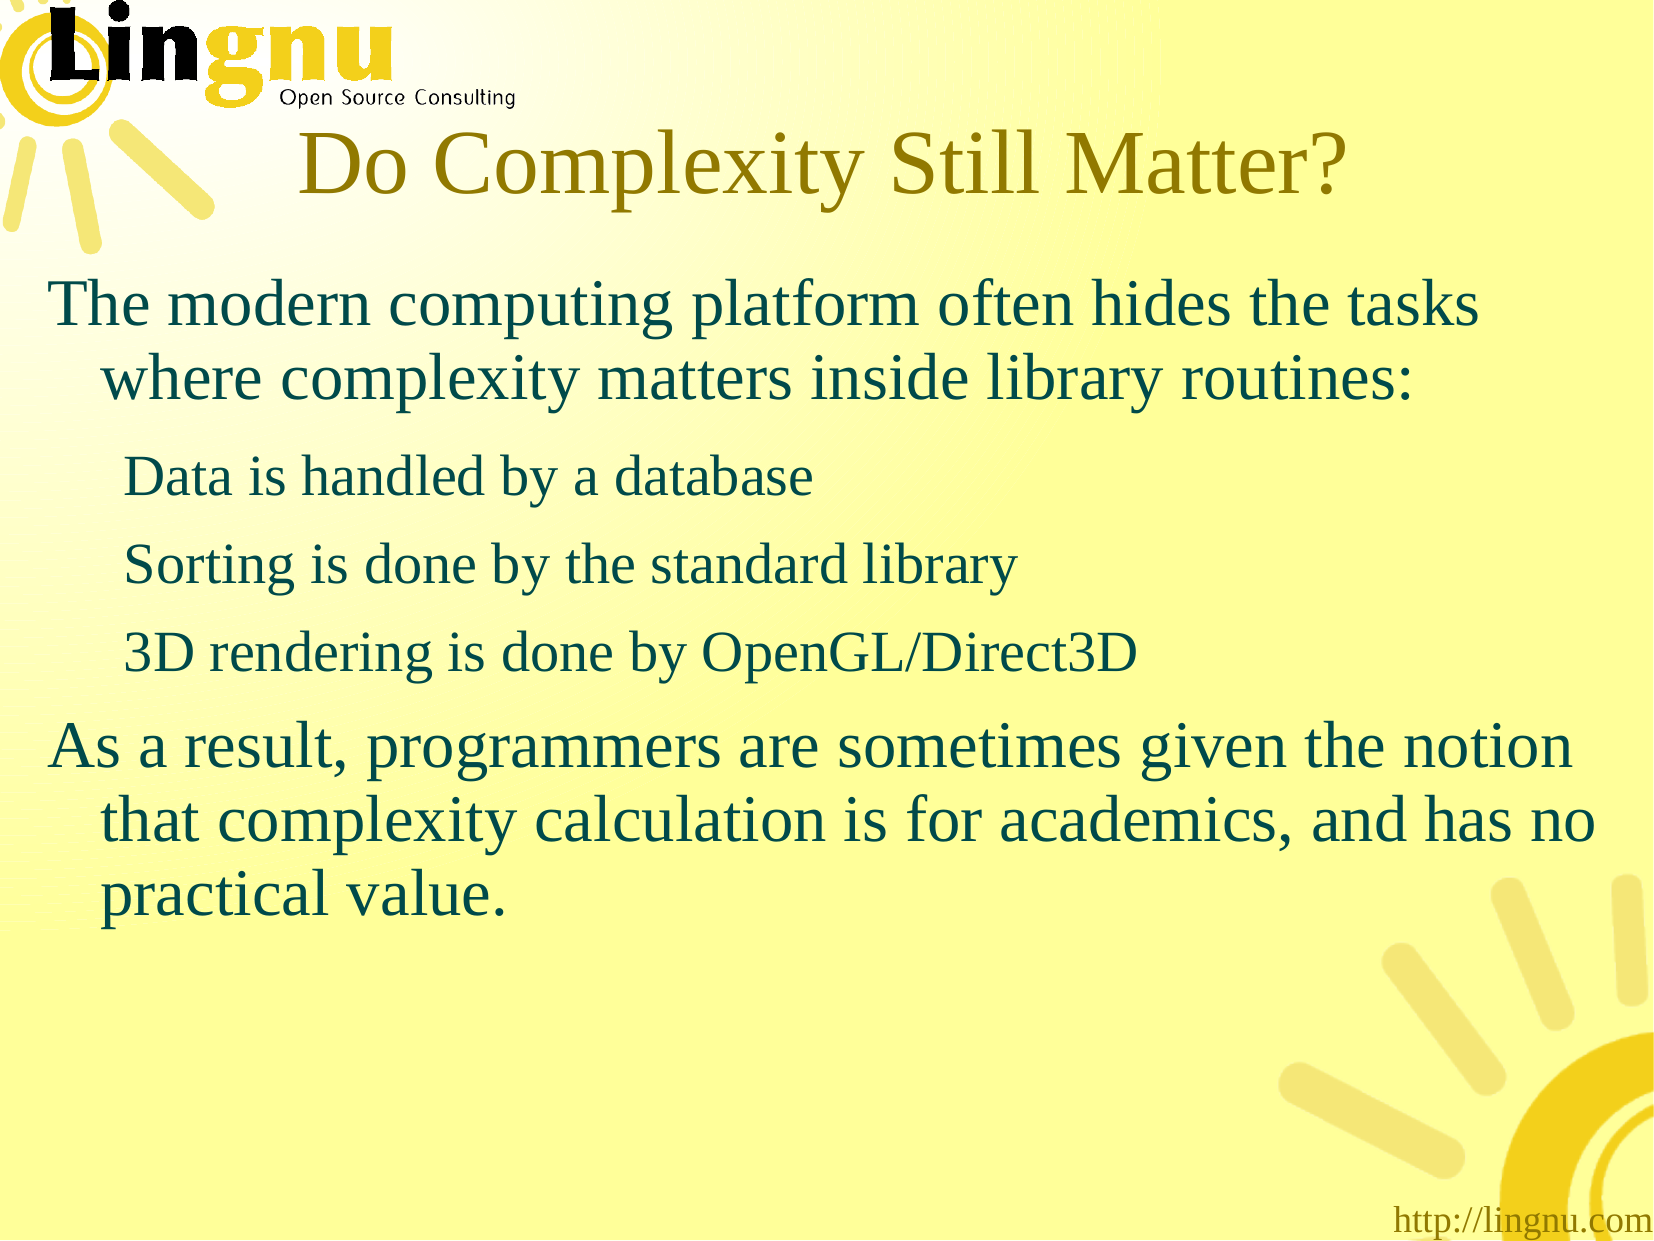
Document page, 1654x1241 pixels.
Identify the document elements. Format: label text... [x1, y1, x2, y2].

picture [1256, 871, 1654, 1241]
list The modern computing platform often hides the tasks where complexity matters inside library routines: Data is handled by a database Sorting is done by the standard library 3D rendering is done by OpenGL/Direct3D As a result, programmers are sometimes given the notion that complexity calculation is for academics, and has no practical value. [29, 265, 1625, 1211]
picture [0, 0, 516, 256]
title Do Complexity Still Matter? [118, 58, 1531, 265]
